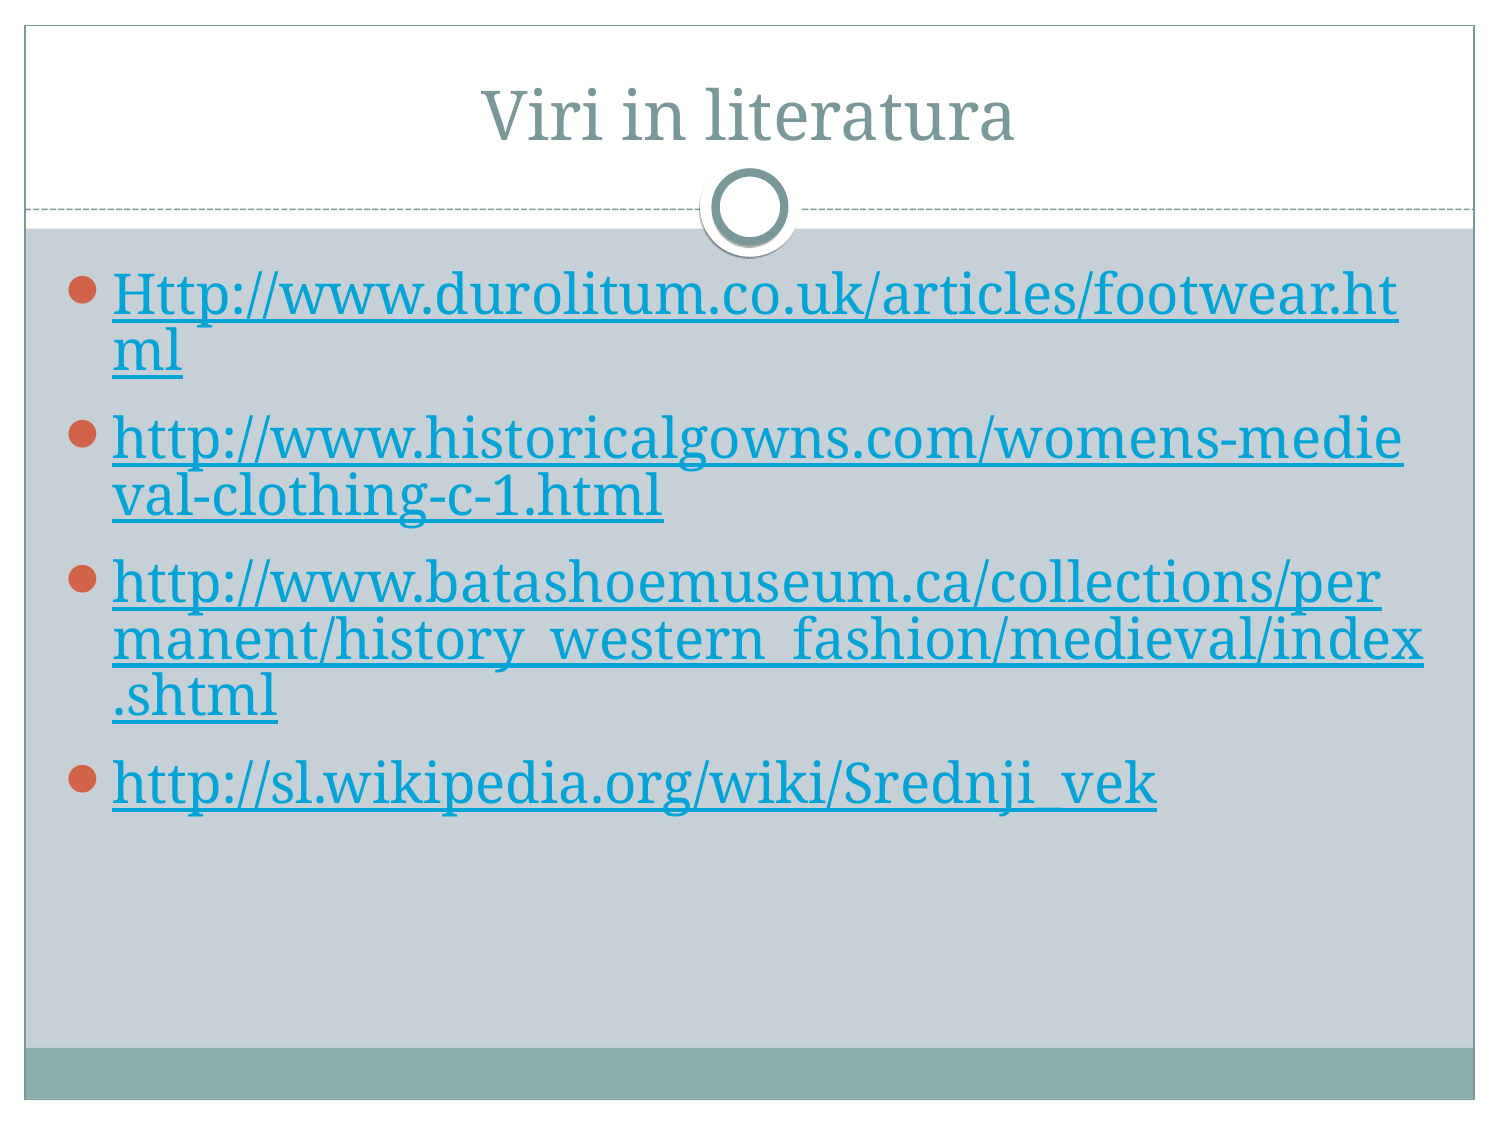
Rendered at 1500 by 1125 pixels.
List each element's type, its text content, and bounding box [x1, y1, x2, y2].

title Viri in literatura [49, 37, 1450, 162]
list Http://www.durolitum.co.uk/articles/footwear.html http://www.historicalgowns.com/womens-medieval-clothing-c-1.html http://www.batashoemuseum.ca/collections/permanent/history_western_fashion/medieval/index.shtml http://sl.wikipedia.org/wiki/Srednji_vek [49, 250, 1445, 1001]
